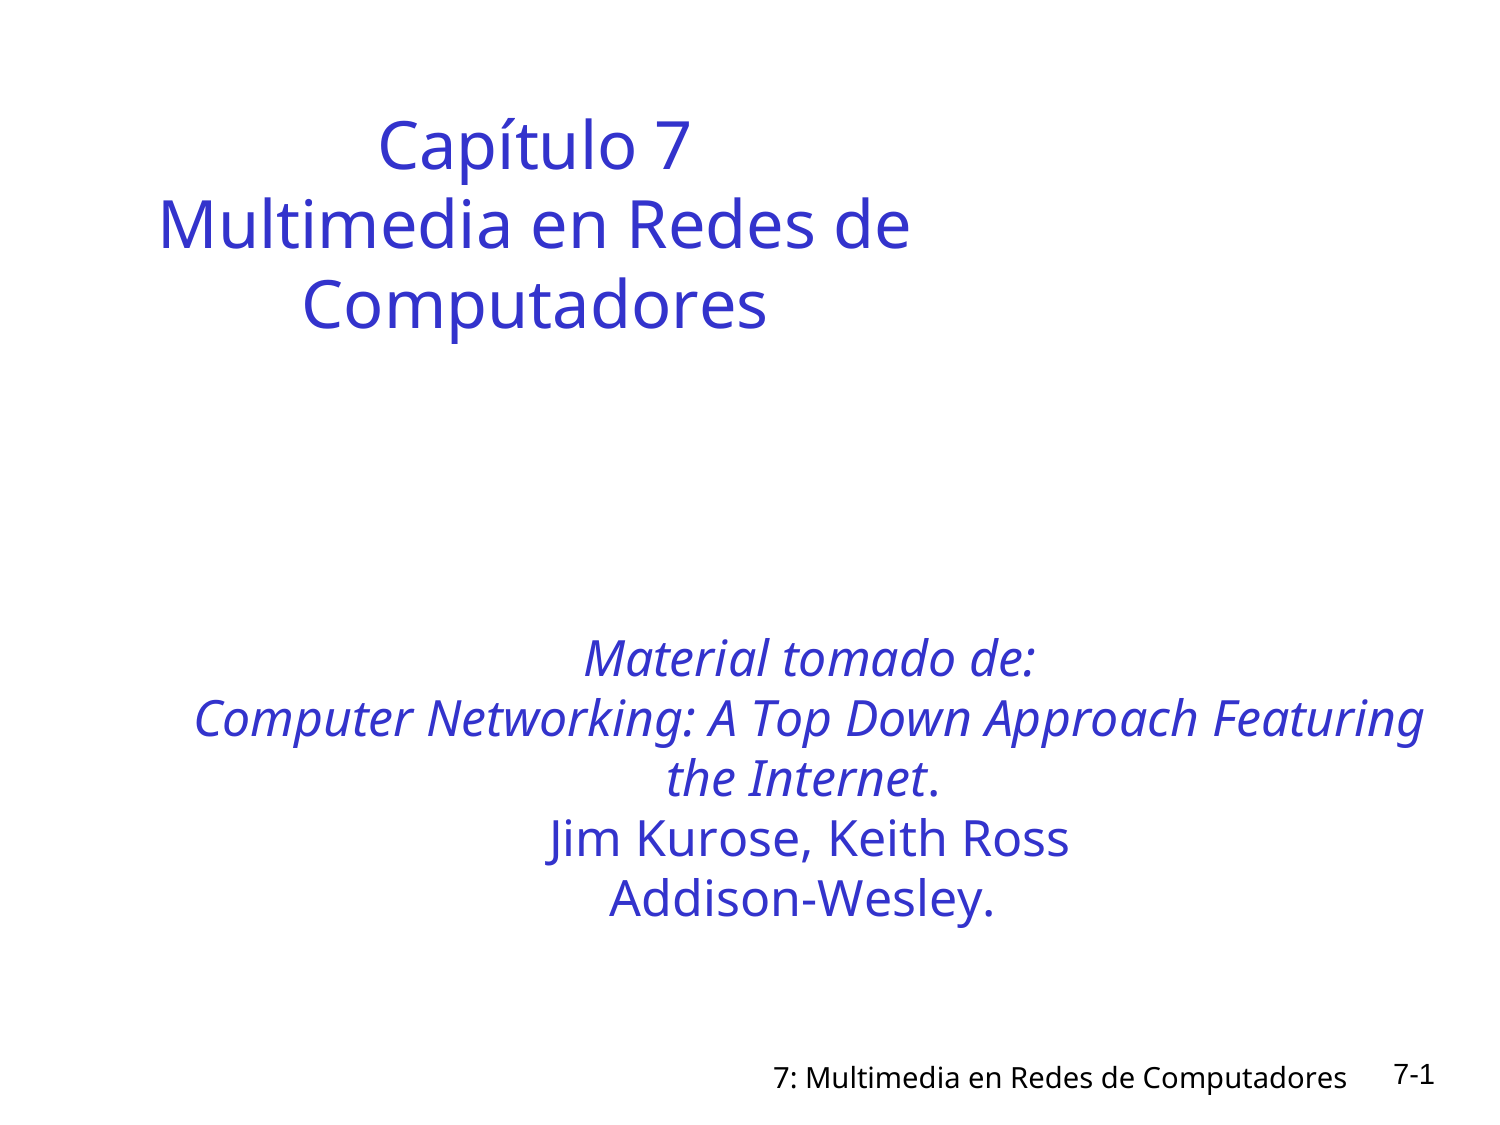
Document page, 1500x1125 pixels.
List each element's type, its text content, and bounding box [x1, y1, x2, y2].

text_box Capítulo 7 Multimedia en Redes de Computadores [62, 80, 1009, 364]
text_box Material tomado de: Computer Networking: A Top Down Approach Featuring the Internet. Jim Kurose, Keith Ross Addison-Wesley. [150, 571, 1470, 1042]
